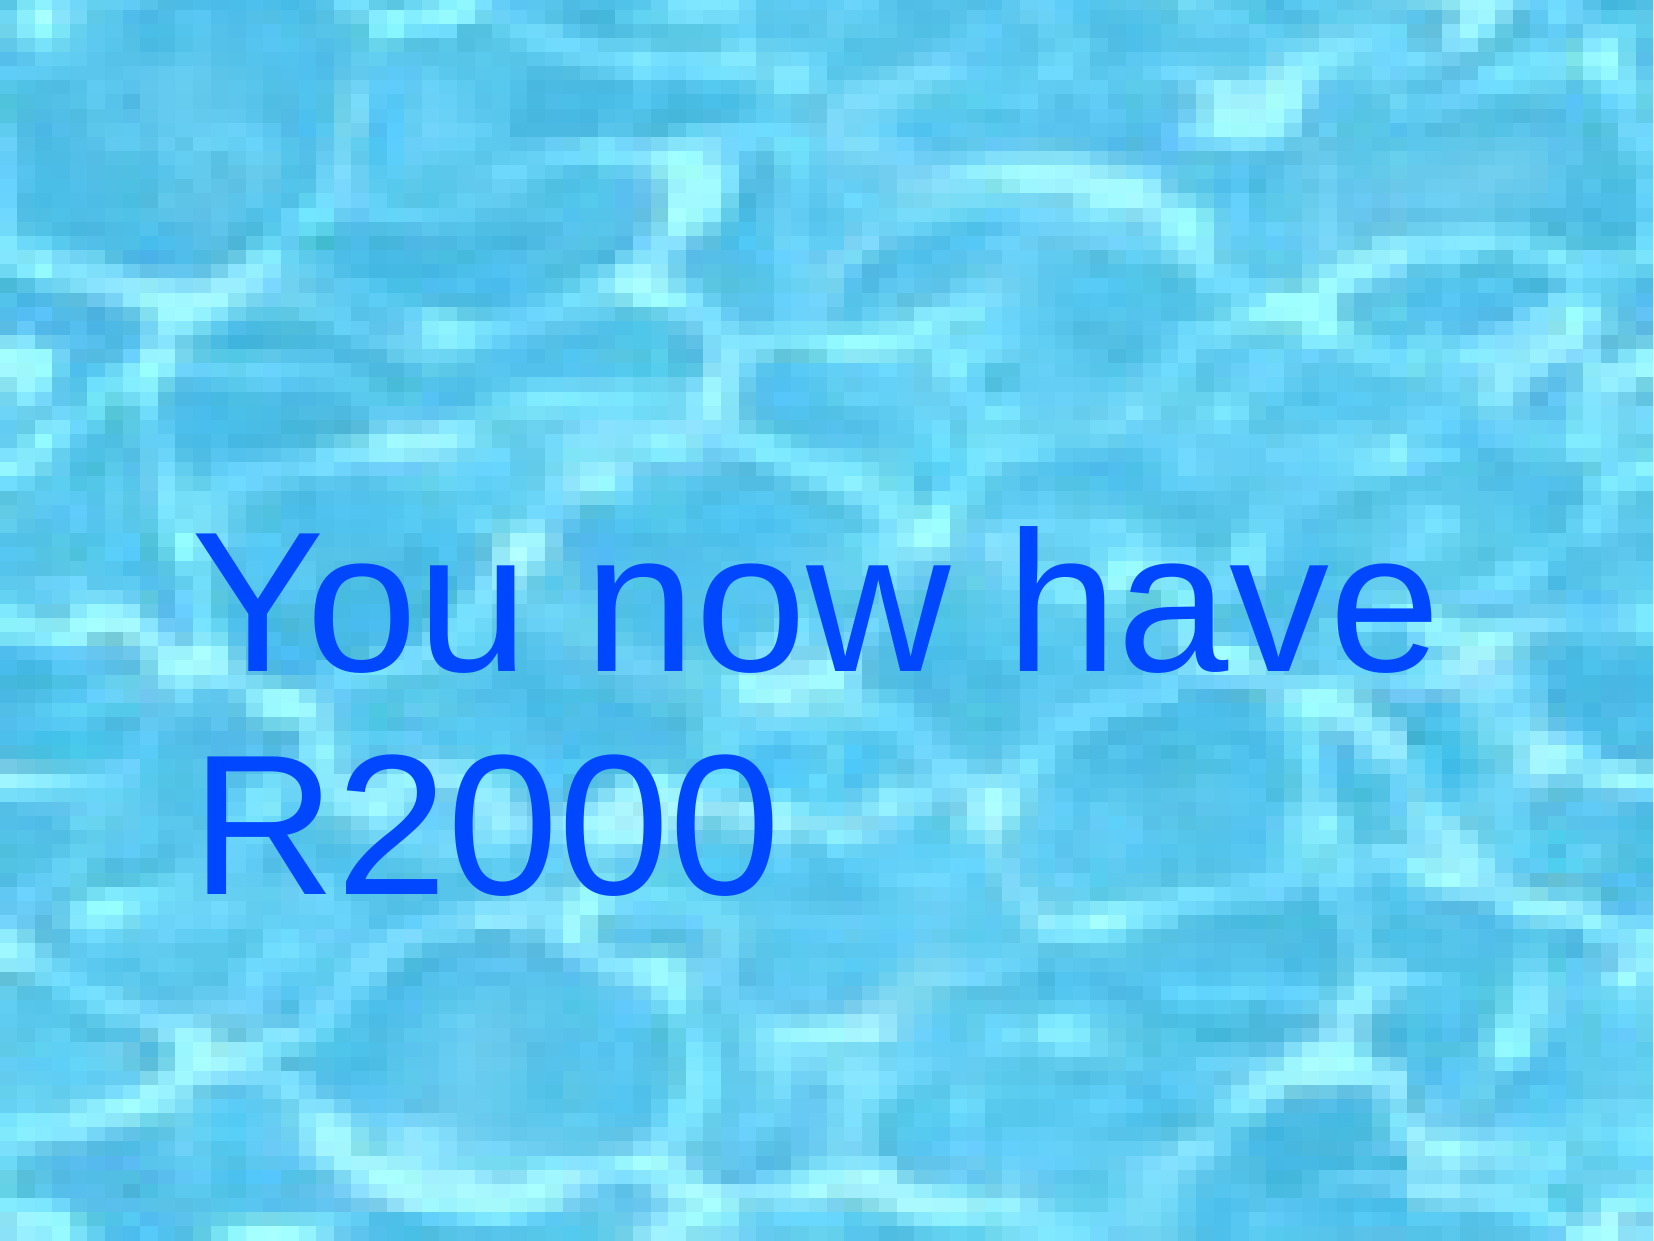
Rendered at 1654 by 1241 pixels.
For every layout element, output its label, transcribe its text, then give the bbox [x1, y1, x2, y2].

text_box You now have R2000 [177, 483, 1477, 945]
picture [0, 0, 1654, 1241]
